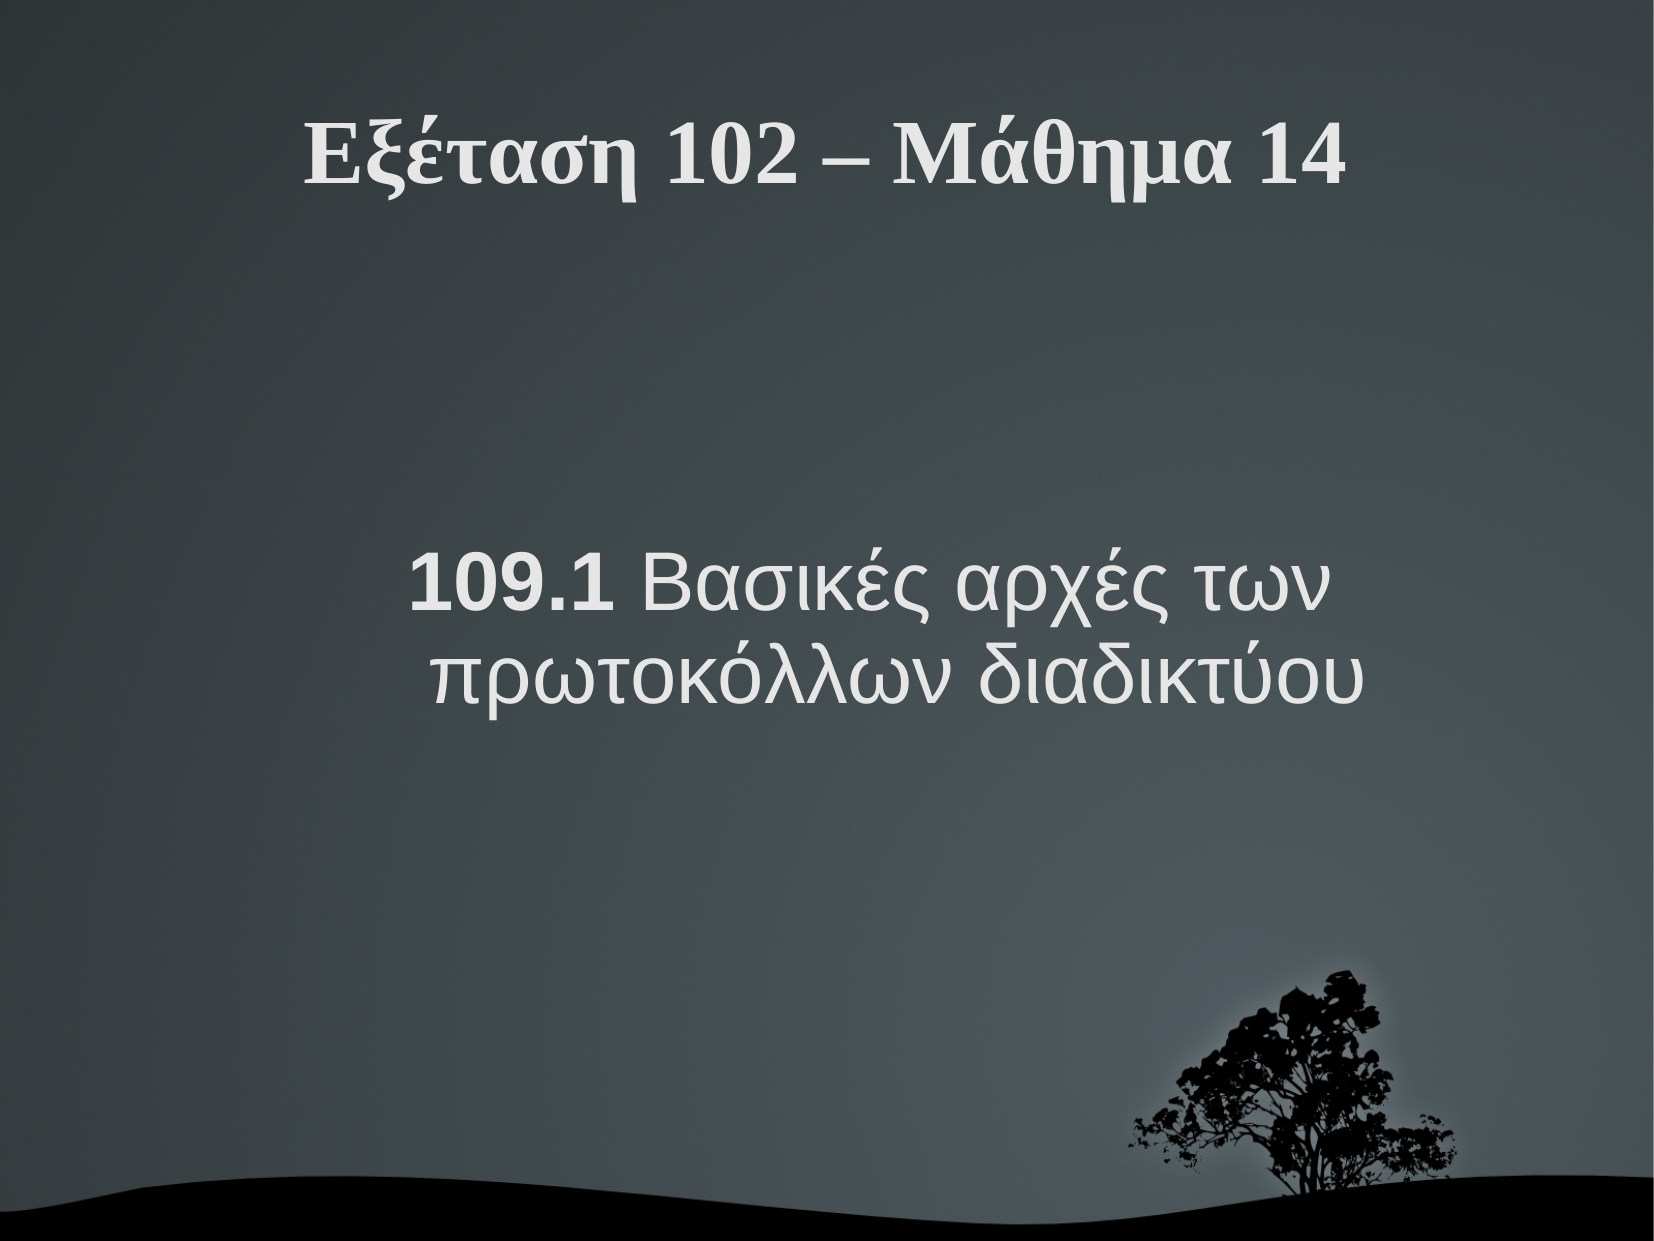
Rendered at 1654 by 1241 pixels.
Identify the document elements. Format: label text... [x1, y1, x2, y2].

title Εξέταση 102 – Μάθημα 14 [82, 49, 1571, 257]
list 109.1 Βασικές αρχές των πρωτοκόλλων διαδικτύου [82, 290, 1571, 1109]
picture [0, 0, 1654, 1241]
